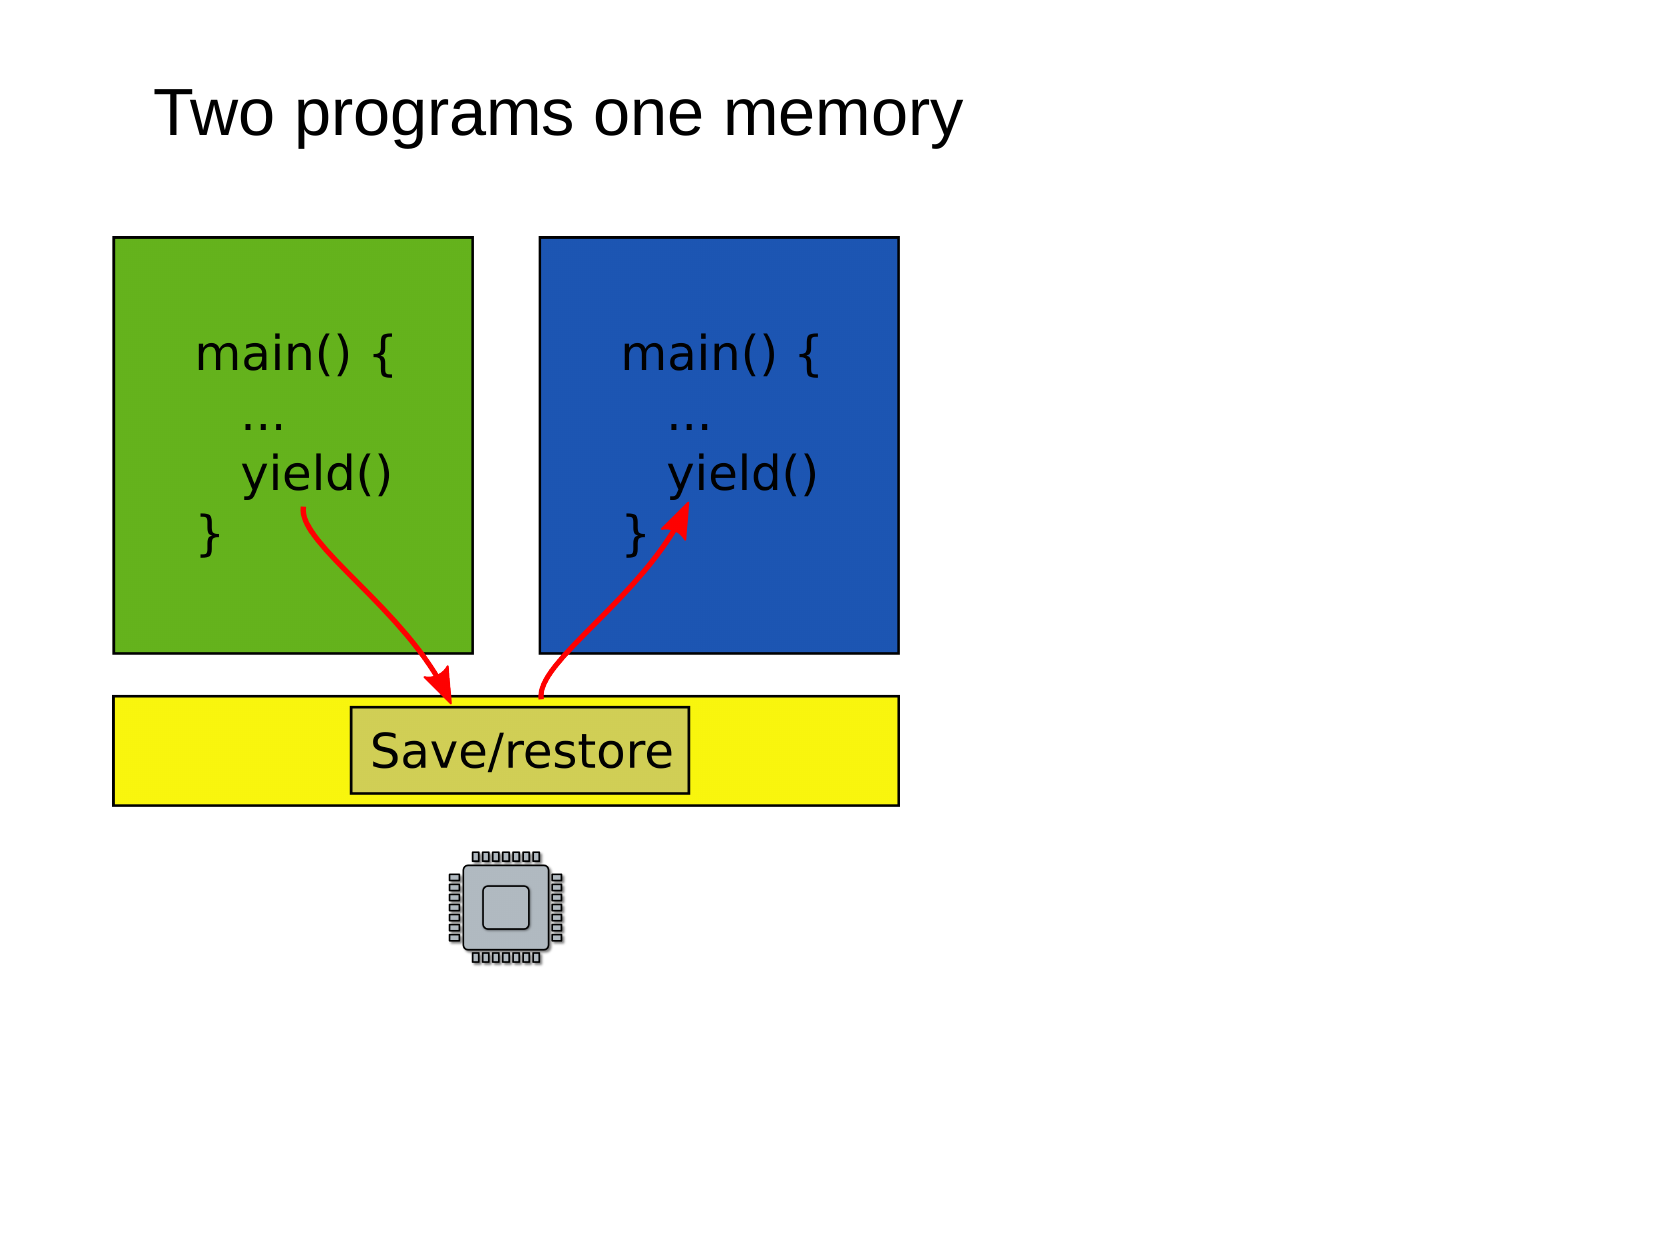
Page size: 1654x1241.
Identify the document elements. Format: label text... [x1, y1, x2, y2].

list Two programs one memory [82, 75, 1576, 151]
picture [112, 236, 900, 976]
